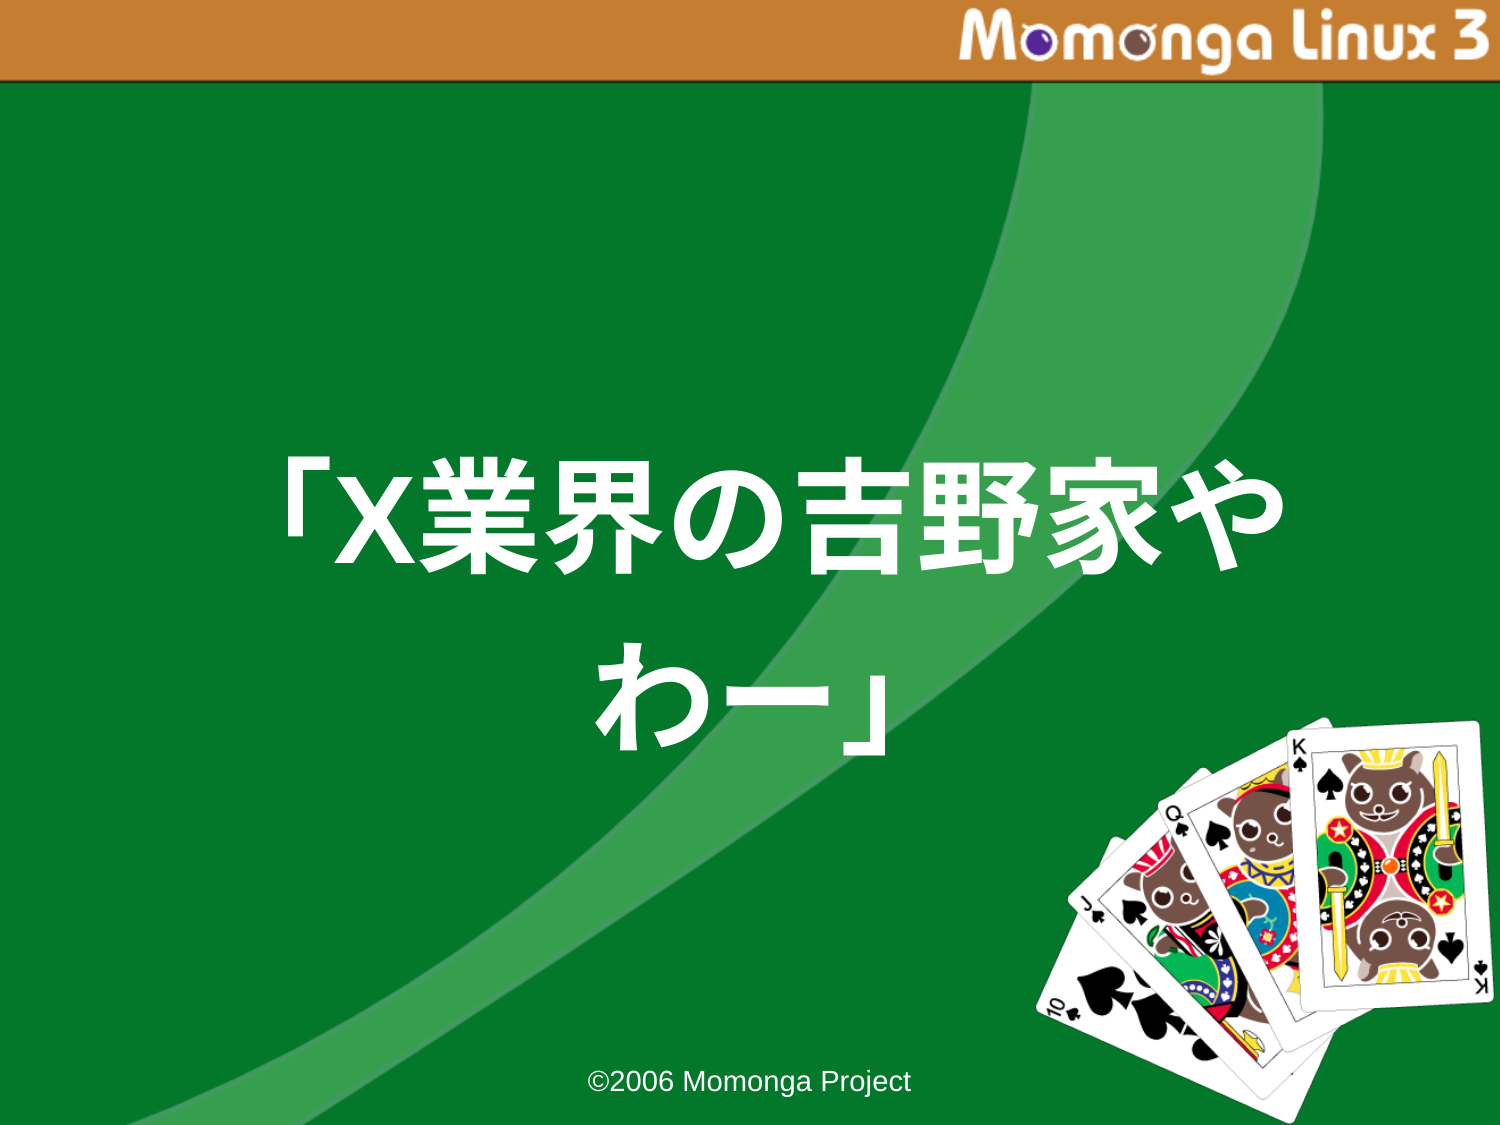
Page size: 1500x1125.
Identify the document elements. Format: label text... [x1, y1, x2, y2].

list 「X業界の吉野家やわー」 [75, 262, 1426, 991]
picture [0, 0, 1500, 1125]
